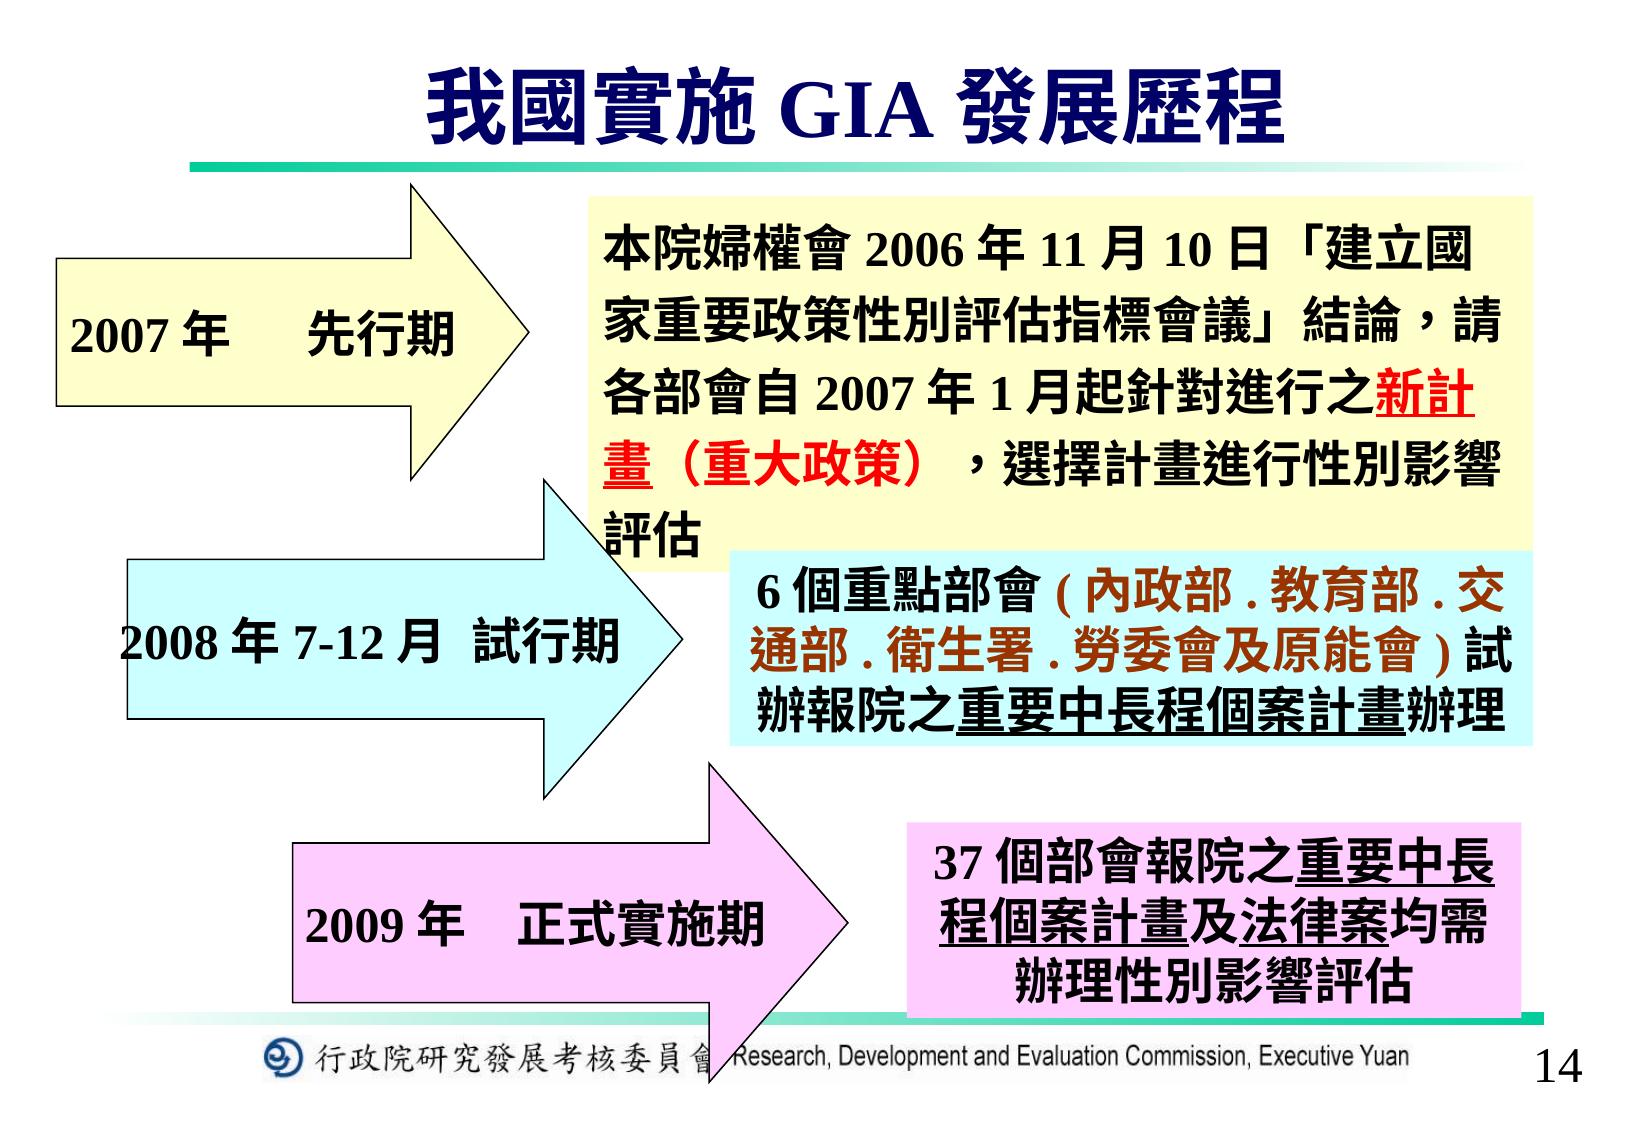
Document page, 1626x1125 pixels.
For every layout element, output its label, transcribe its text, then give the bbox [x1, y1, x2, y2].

text_box 37個部會報院之重要中長程個案計畫及法律案均需辦理性別影響評估 [906, 822, 1522, 1018]
text_box 我國實施GIA發展歷程 [87, 54, 1626, 155]
text_box 2009年 正式實施期 [292, 763, 848, 1083]
picture [710, 1035, 1415, 1083]
text_box 2007年 先行期 [56, 184, 529, 480]
picture [262, 1035, 709, 1083]
text_box 2008年7-12月 試行期 [127, 479, 683, 799]
text_box 本院婦權會2006年11月10日「建立國家重要政策性別評估指標會議」結論，請各部會自2007年1月起針對進行之新計畫（重大政策），選擇計畫進行性別影響評估 [587, 196, 1534, 572]
text_box 6個重點部會(內政部.教育部.交通部.衛生署.勞委會及原能會)試辦報院之重要中長程個案計畫辦理 [729, 550, 1534, 747]
